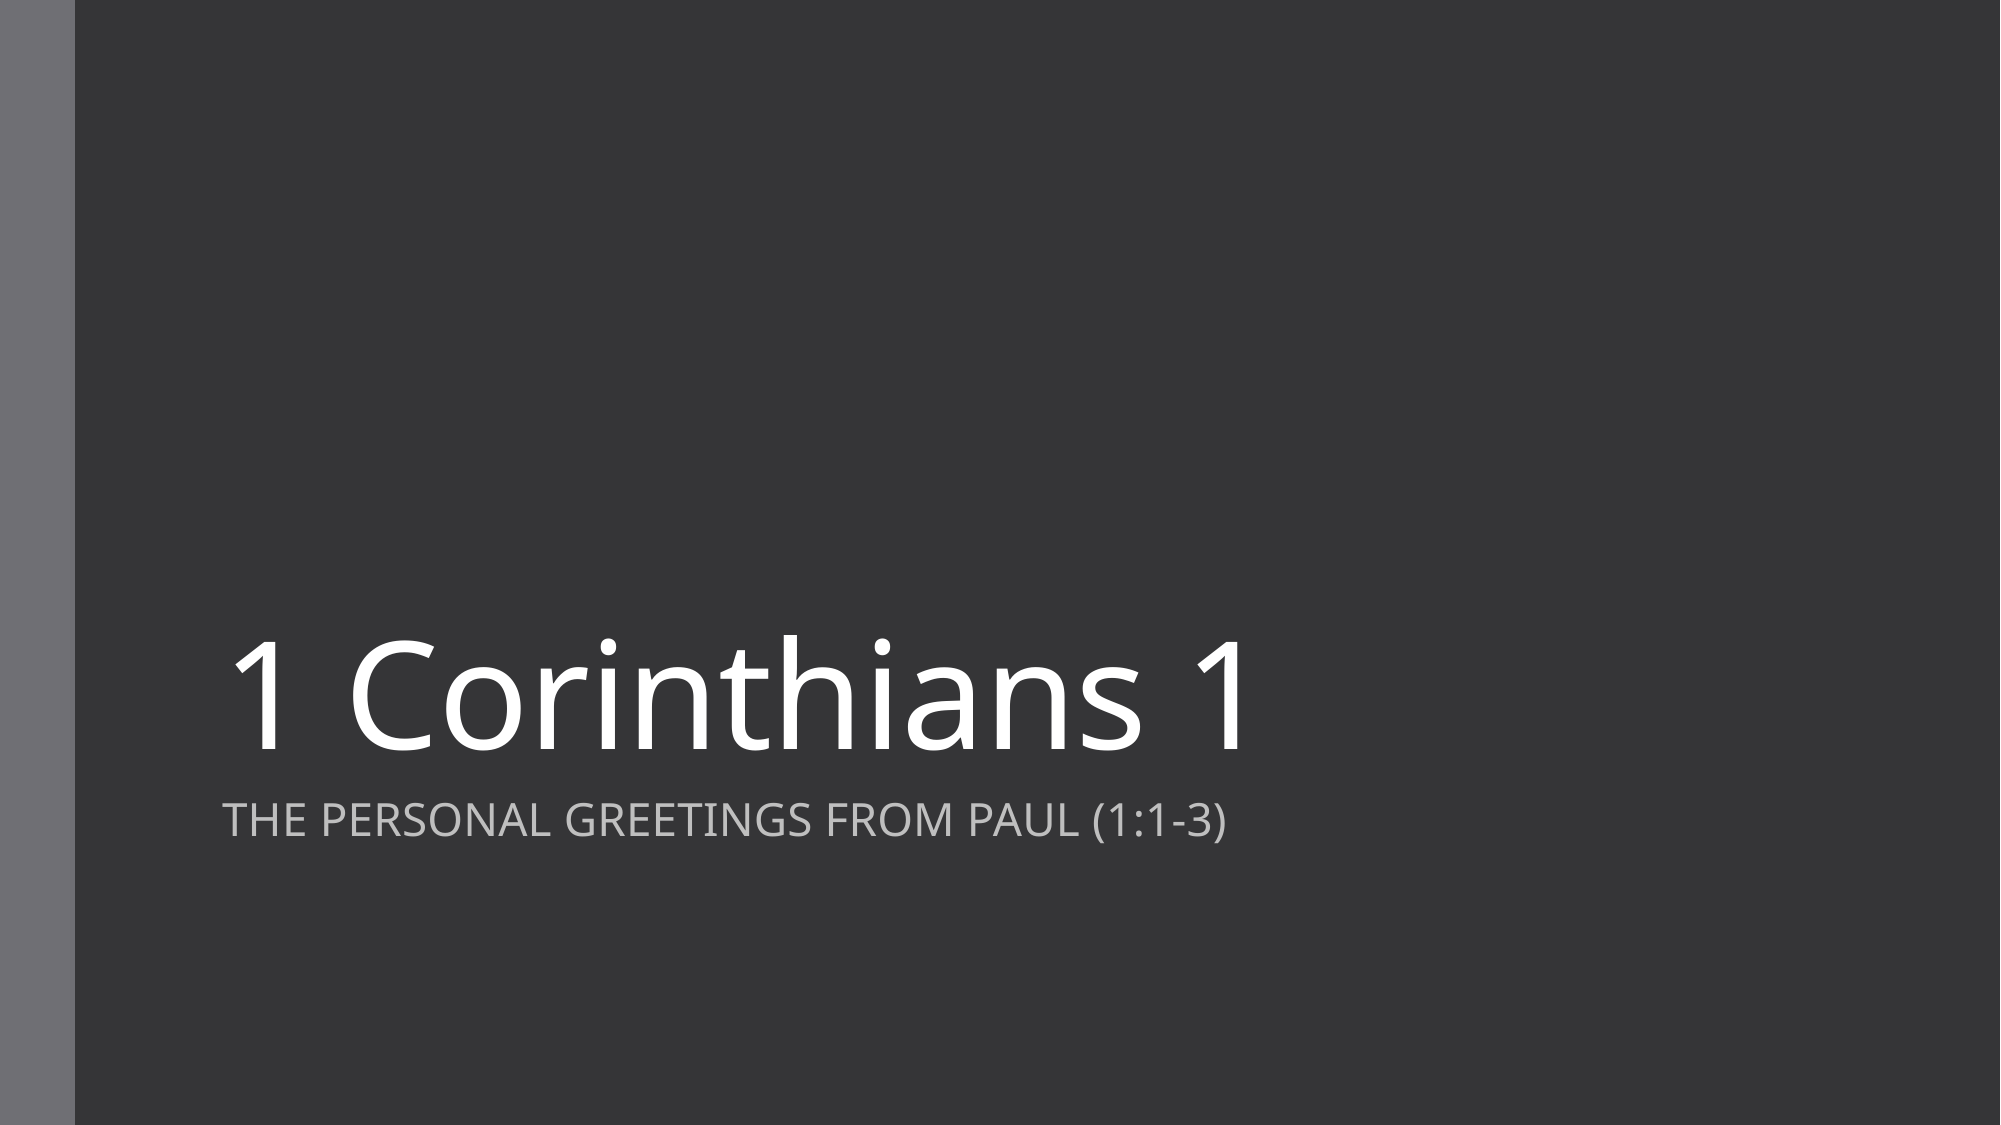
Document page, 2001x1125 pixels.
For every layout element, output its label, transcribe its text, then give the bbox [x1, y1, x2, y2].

subtitle THE PERSONAL GREETINGS FROM PAUL (1:1-3) [206, 787, 1752, 1066]
title 1 Corinthians 1 [206, 124, 1752, 787]
